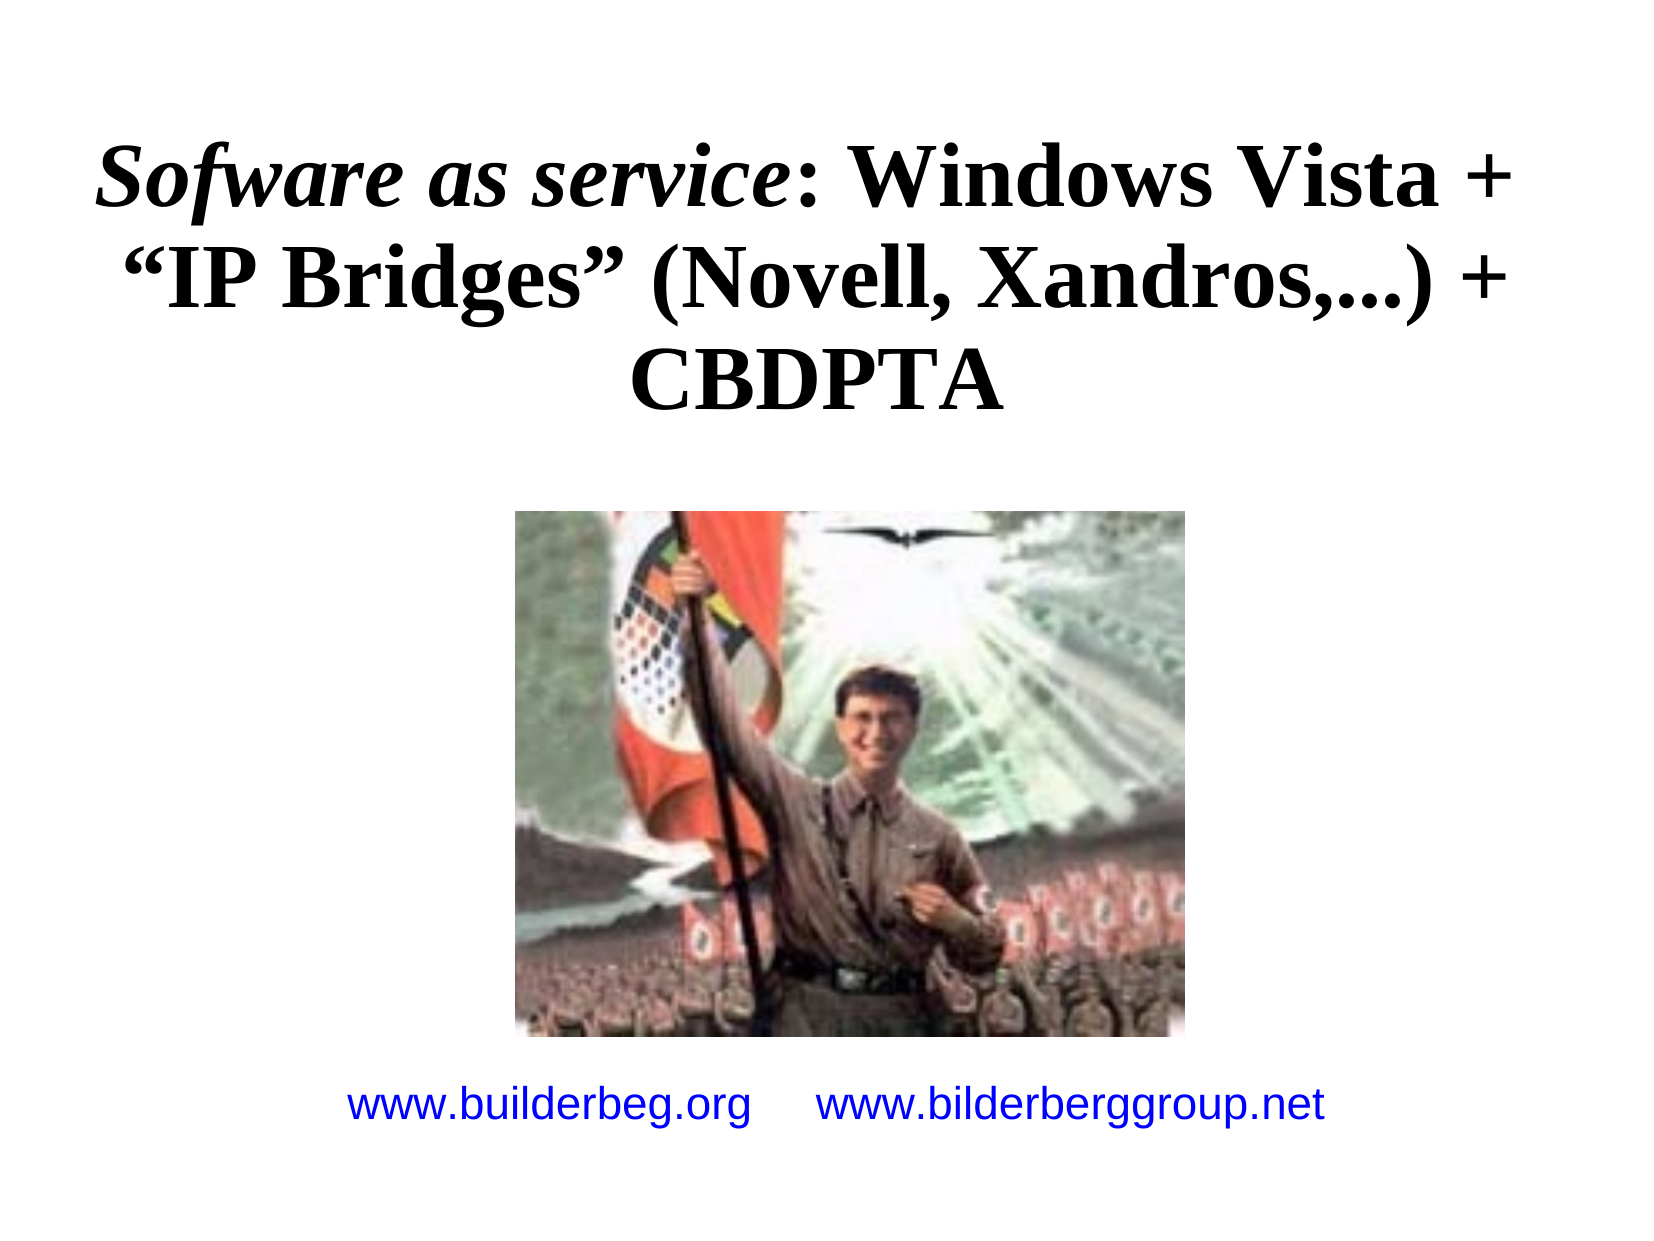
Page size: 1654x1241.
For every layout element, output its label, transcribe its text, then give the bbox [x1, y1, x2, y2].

picture [515, 511, 1185, 1037]
title Sofware as service: Windows Vista + “IP Bridges” (Novell, Xandros,...) + CBDPTA [62, 116, 1572, 437]
text_box www.builderbeg.org www.bilderberggroup.net [347, 1078, 1452, 1134]
